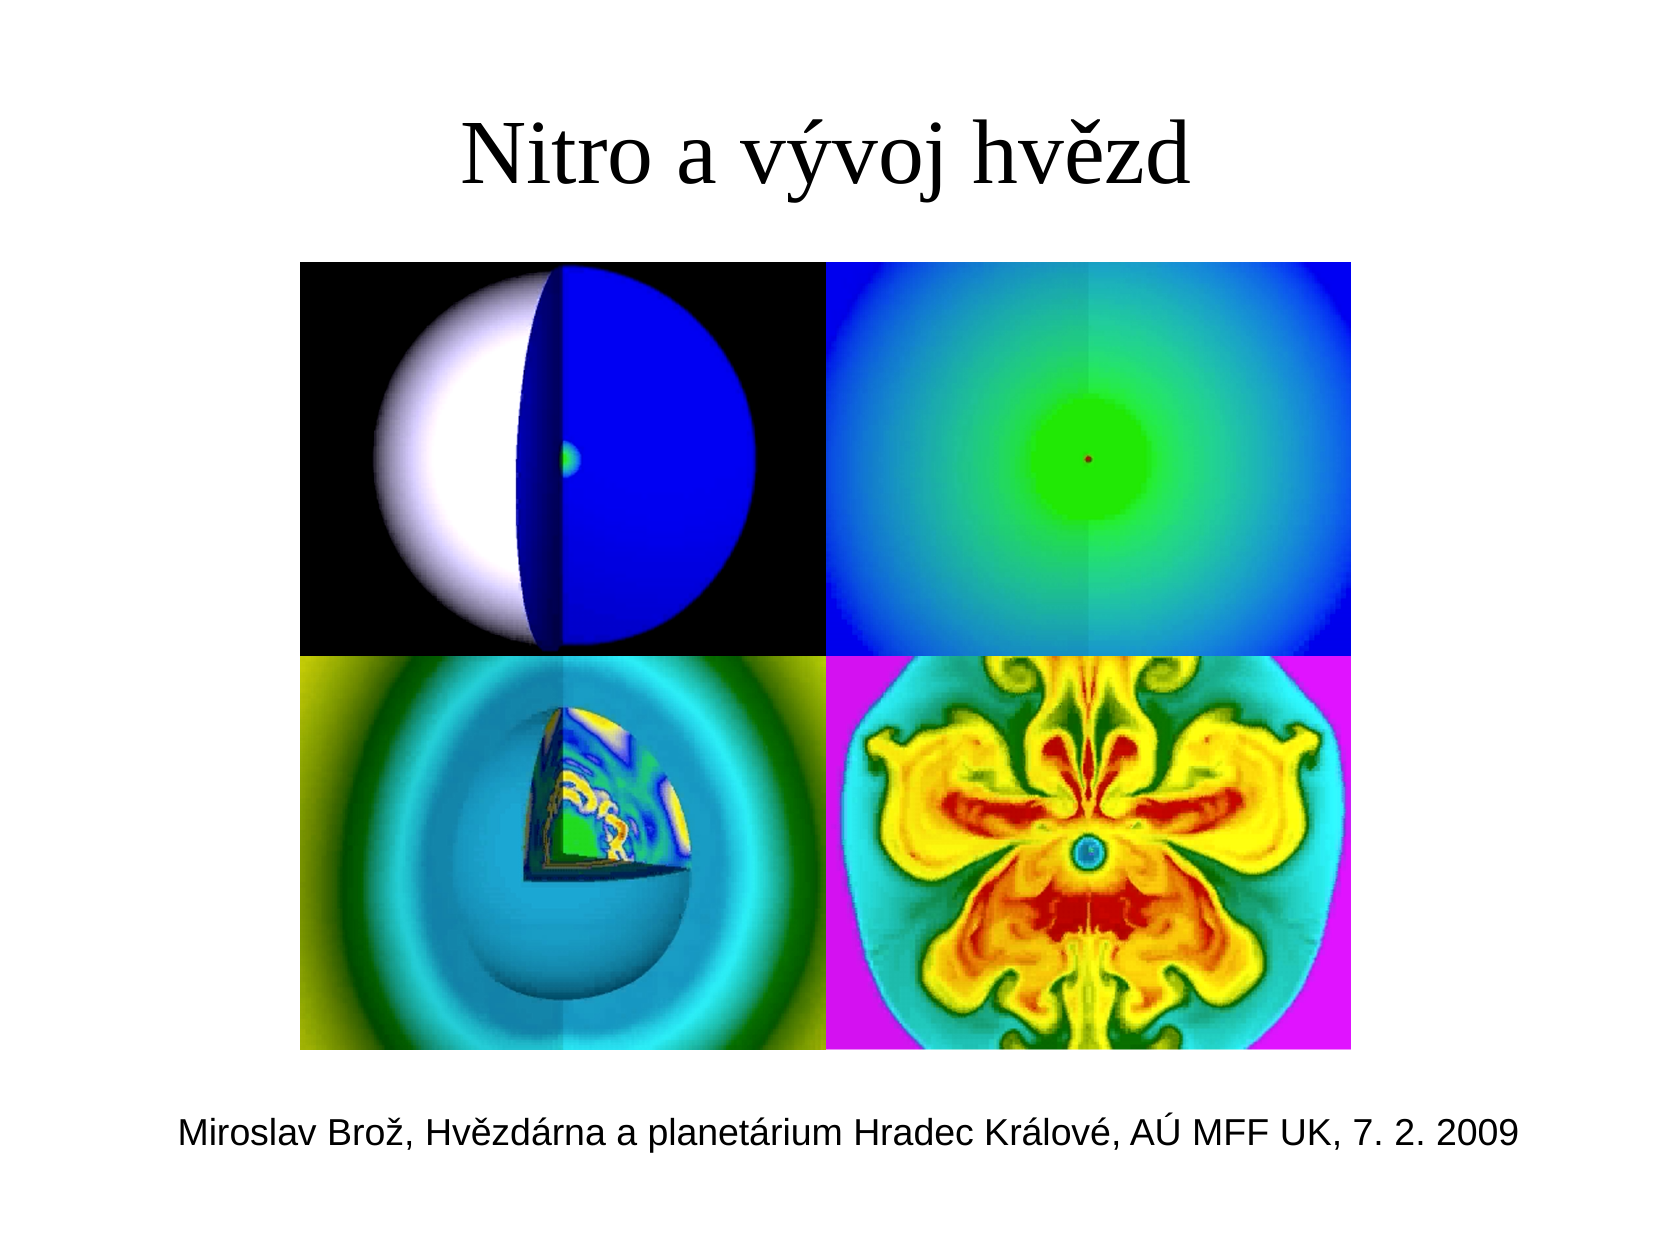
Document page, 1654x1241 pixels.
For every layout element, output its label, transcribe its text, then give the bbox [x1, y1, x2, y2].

picture [300, 262, 1351, 1051]
subtitle Miroslav Brož, Hvězdárna a planetárium Hradec Králové, AÚ MFF UK, 7. 2. 2009 [86, 1087, 1576, 1177]
title Nitro a vývoj hvězd [82, 49, 1571, 257]
